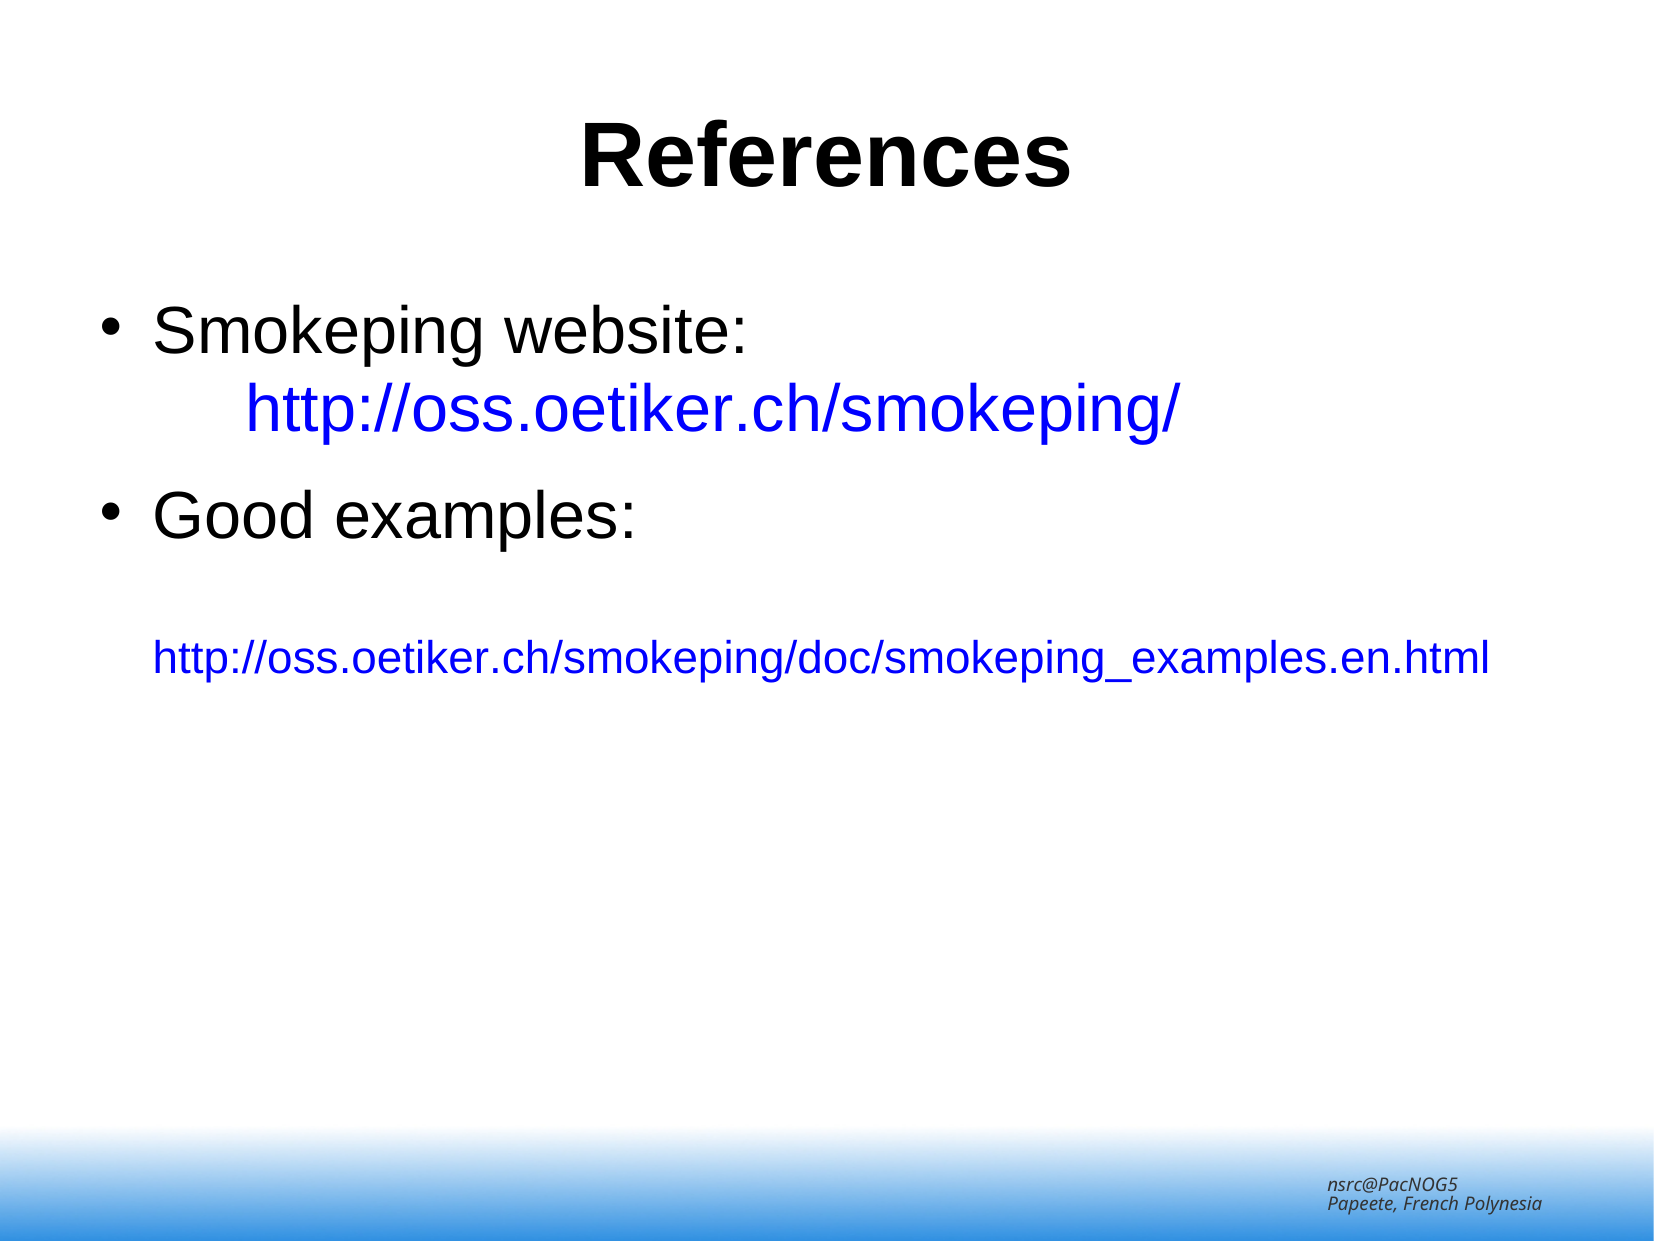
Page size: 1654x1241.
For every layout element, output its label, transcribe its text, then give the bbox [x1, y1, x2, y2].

picture [0, 1124, 1654, 1241]
list Smokeping website: http://oss.oetiker.ch/smokeping/ Good examples: http://oss.oetiker.ch/smokeping/doc/smokeping_examples.en.html [82, 290, 1571, 1094]
title References [82, 49, 1571, 257]
